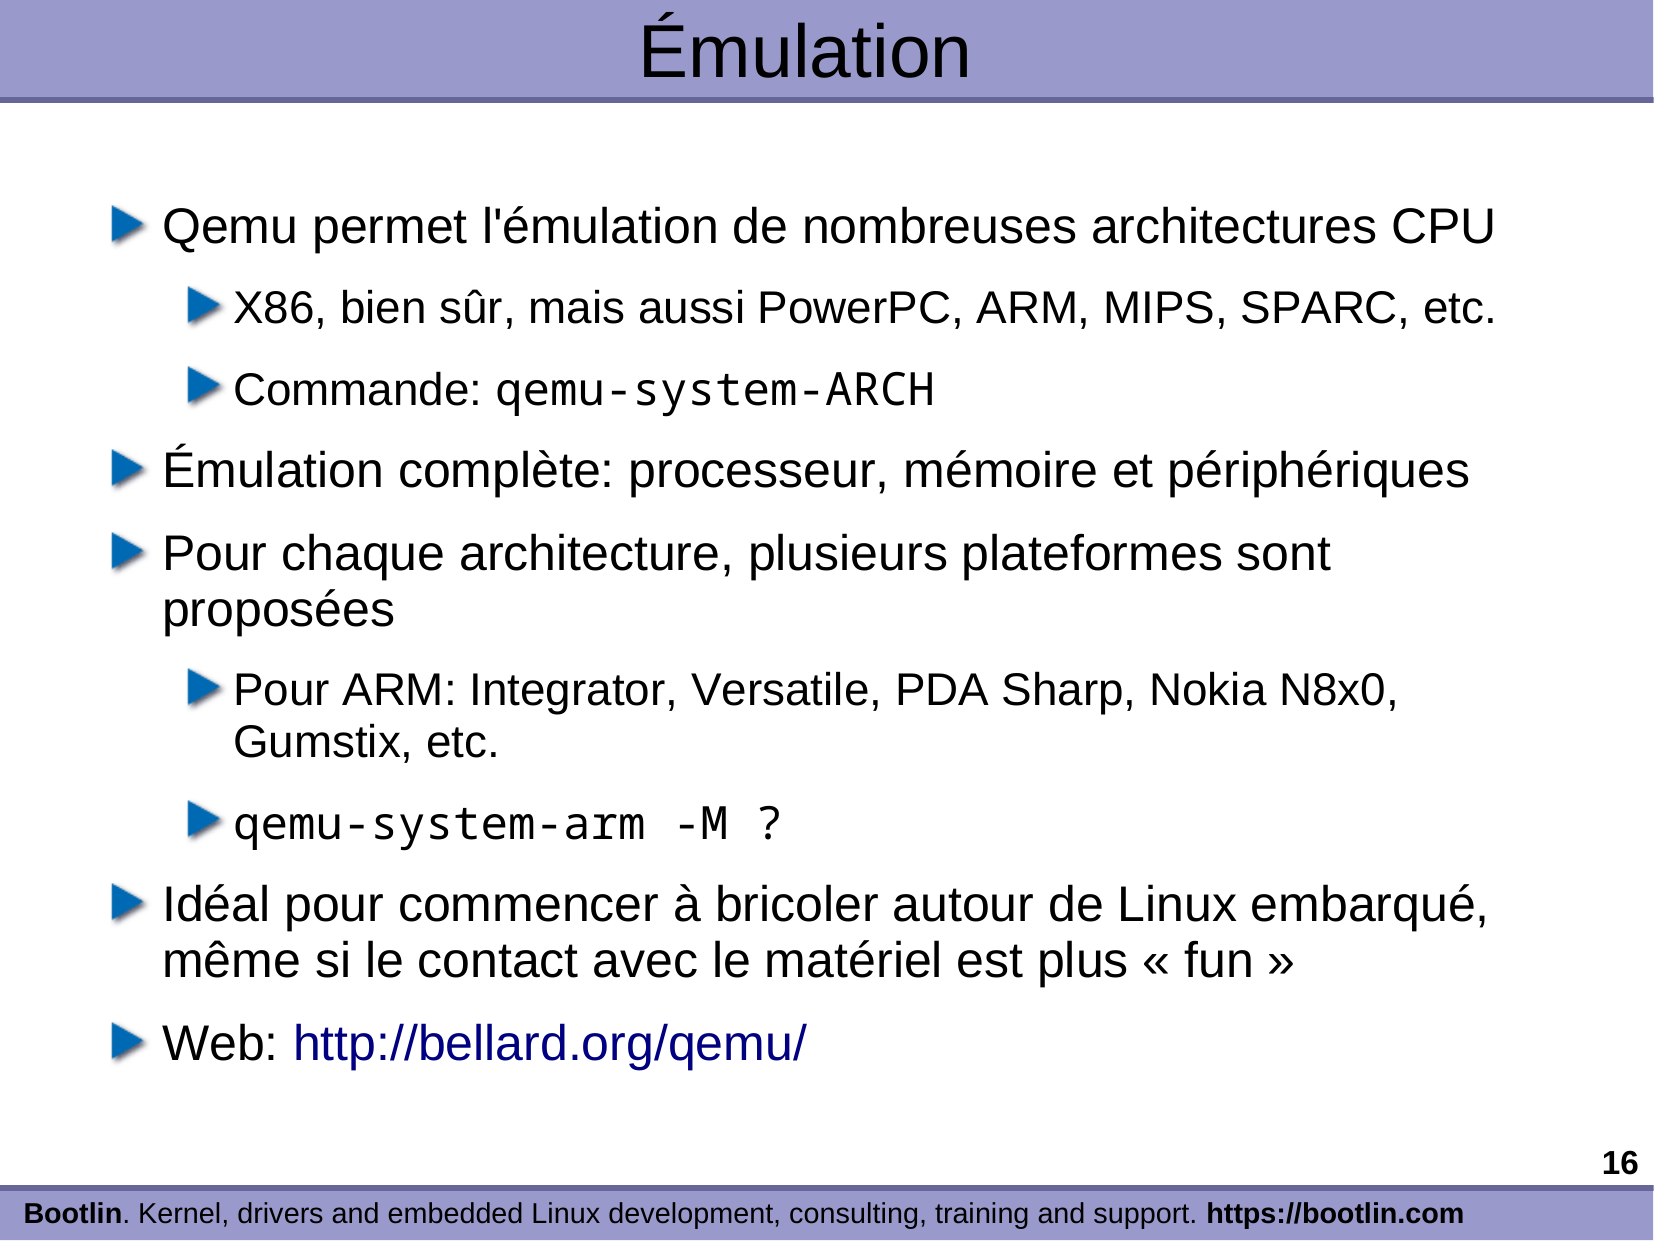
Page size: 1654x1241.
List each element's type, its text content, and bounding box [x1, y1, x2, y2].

list Qemu permet l'émulation de nombreuses architectures CPU X86, bien sûr, mais aussi PowerPC, ARM, MIPS, SPARC, etc. Commande: qemu-system-ARCH Émulation complète: processeur, mémoire et périphériques Pour chaque architecture, plusieurs plateformes sont proposées Pour ARM: Integrator, Versatile, PDA Sharp, Nokia N8x0, Gumstix, etc. qemu-system-arm -M ? Idéal pour commencer à bricoler autour de Linux embarqué, même si le contact avec le matériel est plus « fun » Web: http://bellard.org/qemu/ [91, 198, 1550, 1118]
title Émulation [60, 5, 1551, 97]
